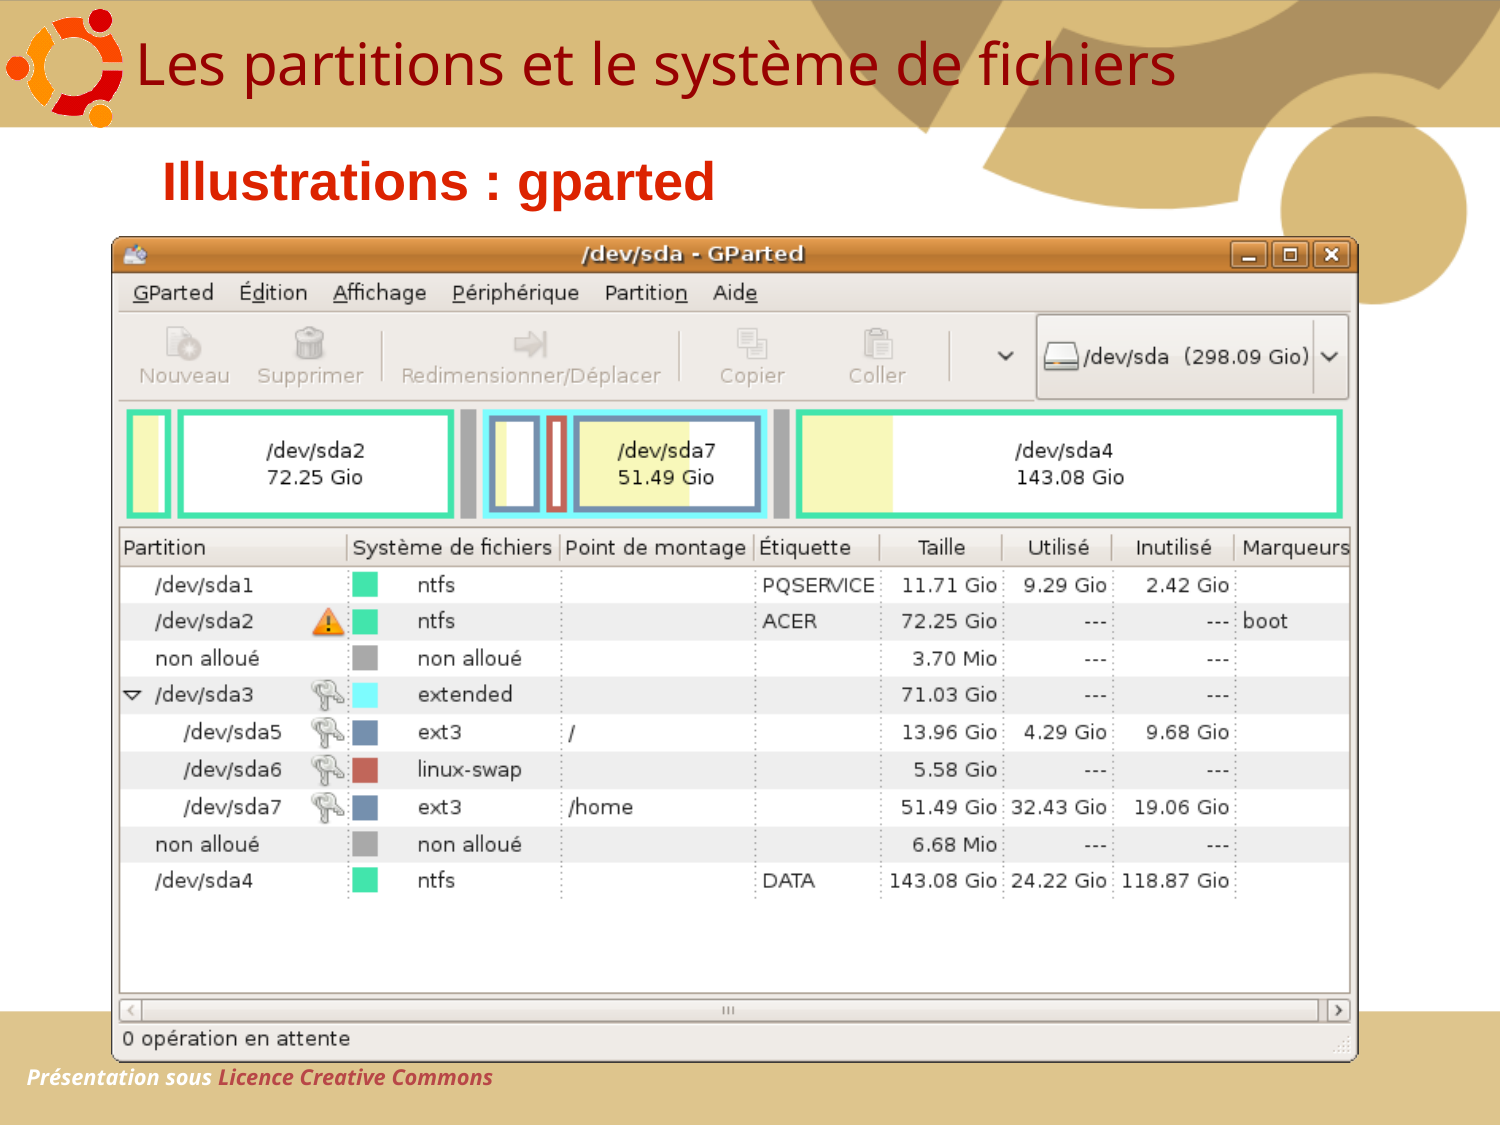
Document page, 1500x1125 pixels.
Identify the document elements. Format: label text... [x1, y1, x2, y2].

text_box Illustrations : gparted [147, 147, 1300, 223]
picture [0, 0, 1500, 1063]
title Les partitions et le système de fichiers [135, 0, 1417, 177]
